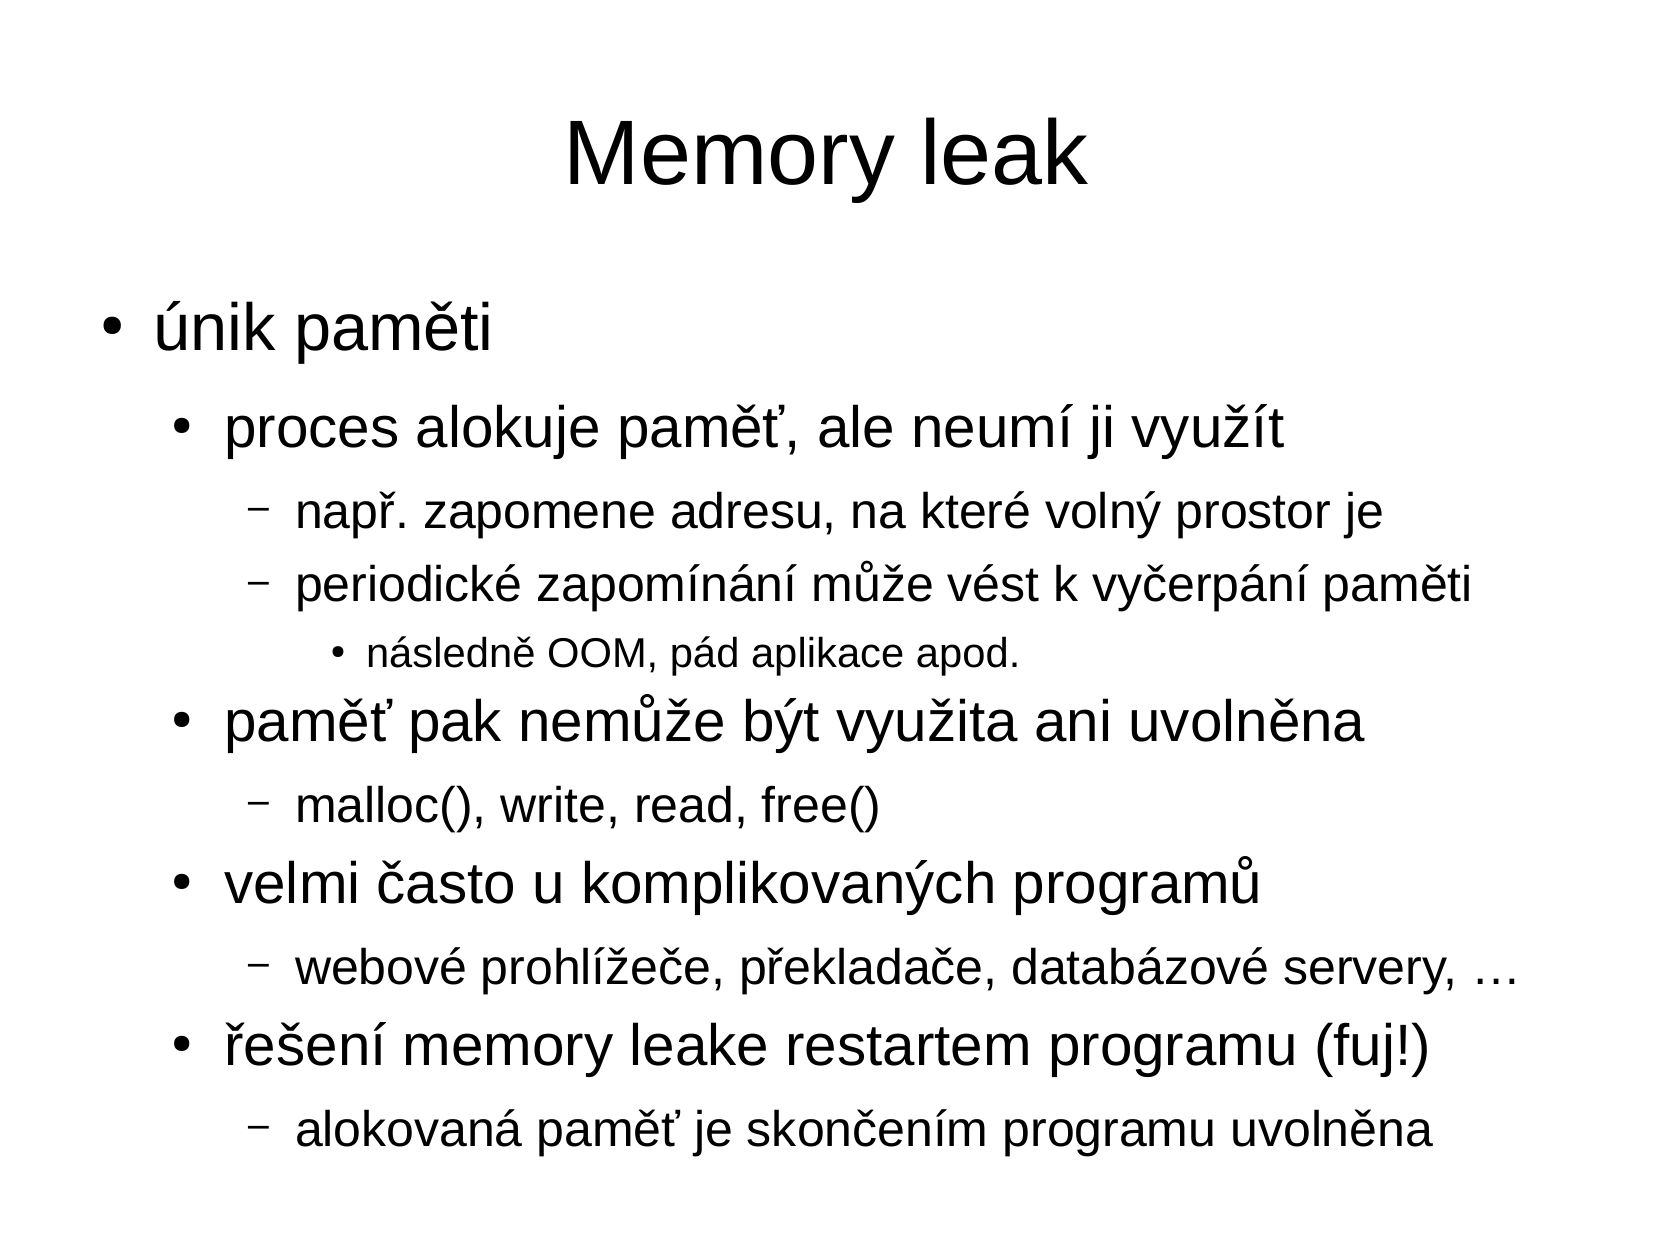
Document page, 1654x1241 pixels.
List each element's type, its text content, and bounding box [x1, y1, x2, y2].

title Memory leak [82, 49, 1571, 257]
list únik paměti proces alokuje paměť, ale neumí ji využít např. zapomene adresu, na které volný prostor je periodické zapomínání může vést k vyčerpání paměti následně OOM, pád aplikace apod. paměť pak nemůže být využita ani uvolněna malloc(), write, read, free() velmi často u komplikovaných programů webové prohlížeče, překladače, databázové servery, … řešení memory leake restartem programu (fuj!) alokovaná paměť je skončením programu uvolněna [82, 290, 1571, 1158]
